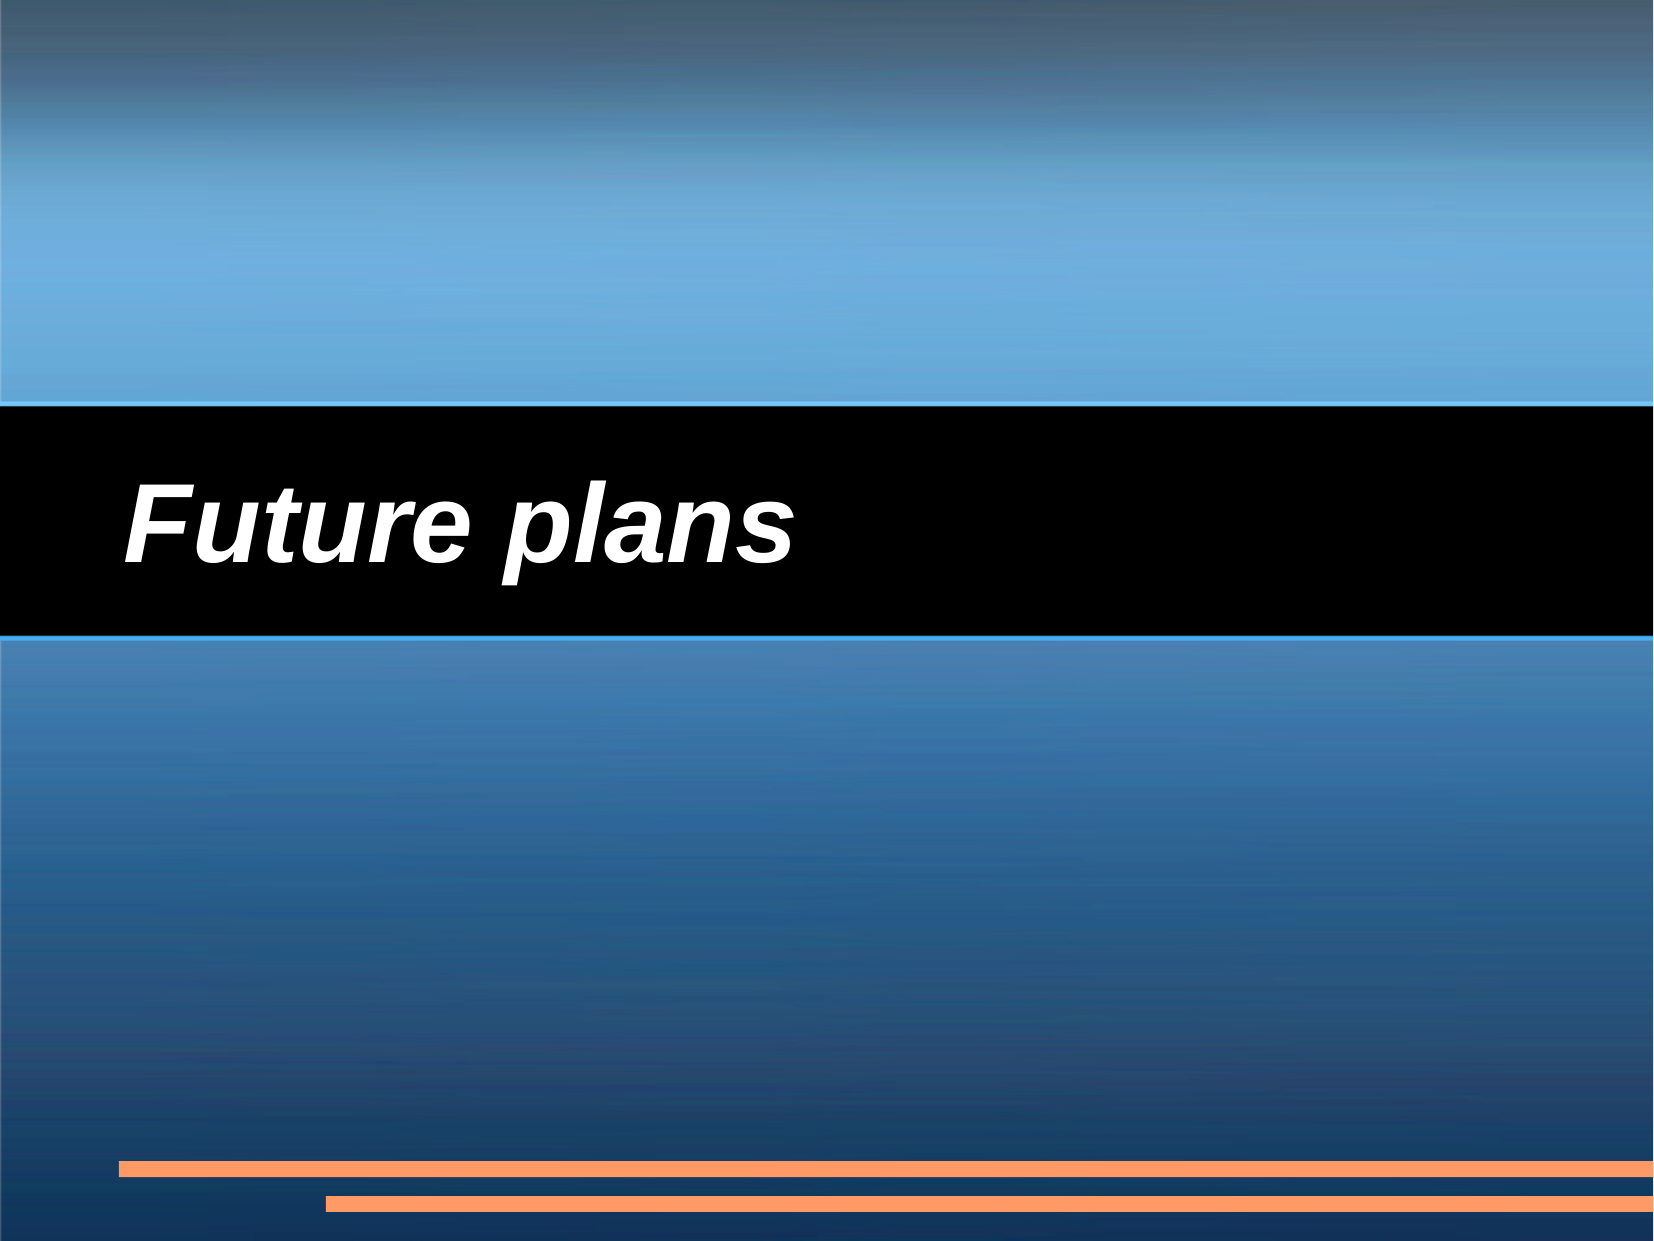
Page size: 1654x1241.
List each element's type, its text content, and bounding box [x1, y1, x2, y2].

title Future plans [123, 419, 1536, 627]
picture [0, 0, 1654, 1241]
